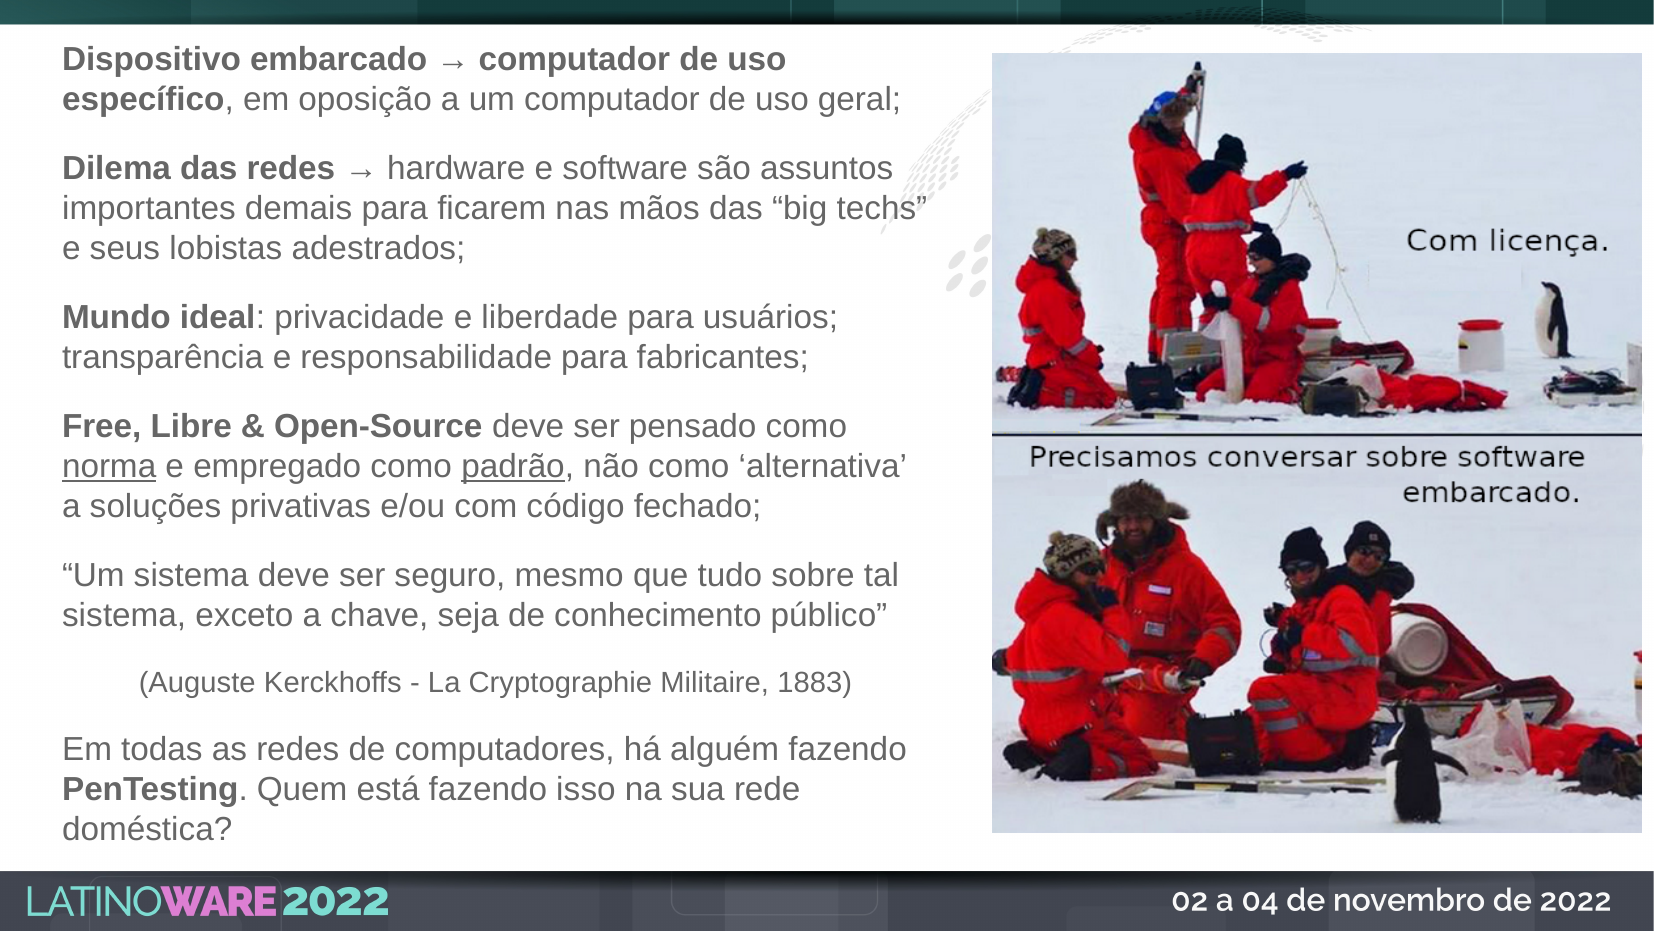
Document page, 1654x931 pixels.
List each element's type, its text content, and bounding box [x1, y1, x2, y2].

picture [532, 786, 542, 798]
picture [441, 791, 450, 798]
picture [405, 791, 414, 798]
picture [224, 786, 231, 797]
picture [767, 786, 776, 798]
picture [710, 791, 719, 798]
picture [692, 786, 700, 798]
text_box Dispositivo embarcado → computador de uso específico, em oposição a um computador de uso geral; Dilema das redes → hardware e software são assuntos importantes demais para ficarem nas mãos das “big techs” e seus lobistas adestrados; Mundo ideal: privacidade e liberdade para usuários; transparência e responsabilidade para fabricantes; Free, Libre & Open-Source deve ser pensado como norma e empregado como padrão, não como ‘alternativa’ a soluções privativas e/ou com código fechado; “Um sistema deve ser seguro, mesmo que tudo sobre tal sistema, exceto a chave, seja de conhecimento público” (Auguste Kerckhoffs - La Cryptographie Militaire, 1883) Em todas as redes de computadores, há alguém fazendo PenTesting. Quem está fazendo isso na sua rede doméstica? [0, 29, 945, 786]
picture [261, 786, 277, 798]
picture [514, 786, 523, 798]
picture [0, 0, 1654, 931]
picture [647, 791, 656, 798]
picture [287, 786, 295, 798]
picture [601, 786, 611, 798]
